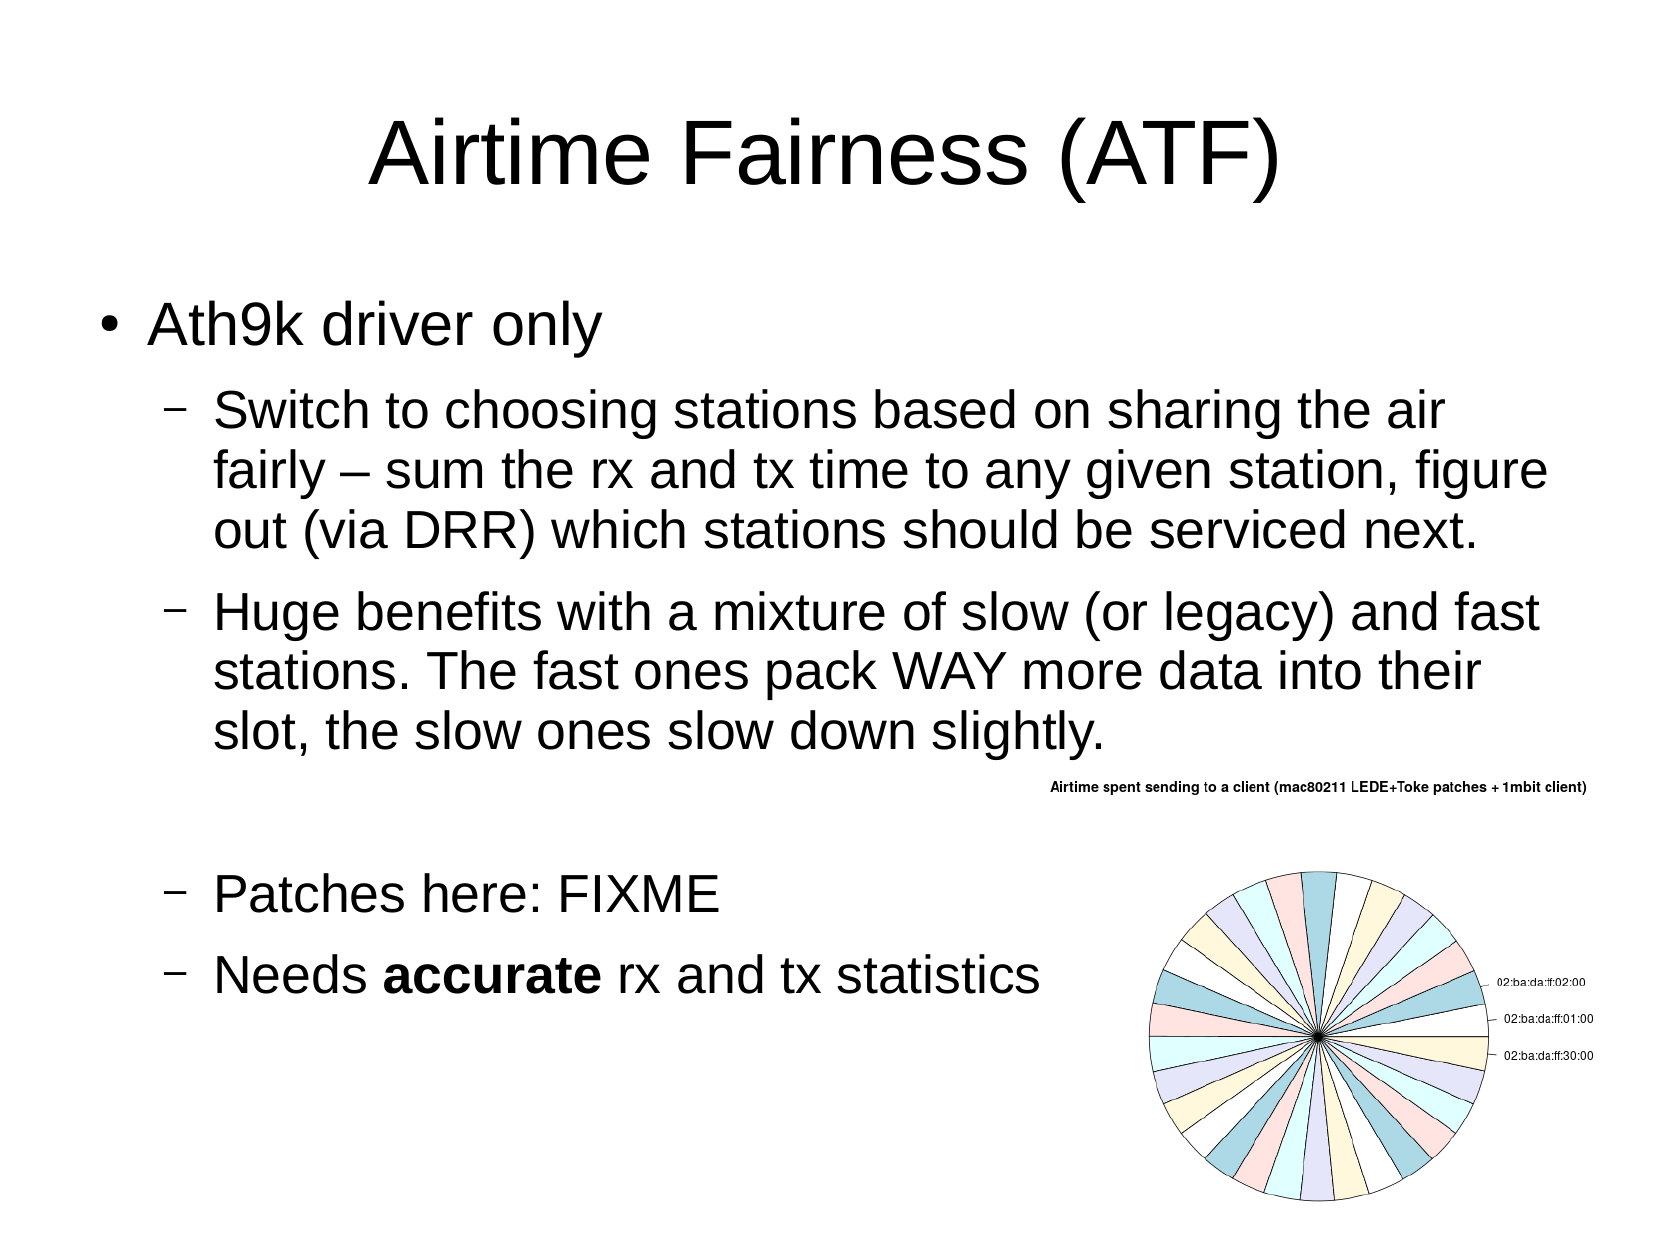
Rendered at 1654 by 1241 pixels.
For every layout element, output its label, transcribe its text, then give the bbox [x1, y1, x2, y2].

title Airtime Fairness (ATF) [82, 49, 1571, 257]
picture [912, 758, 1654, 1241]
list Ath9k driver only Switch to choosing stations based on sharing the air fairly – sum the rx and tx time to any given station, figure out (via DRR) which stations should be serviced next. Huge benefits with a mixture of slow (or legacy) and fast stations. The fast ones pack WAY more data into their slot, the slow ones slow down slightly. Patches here: FIXME Needs accurate rx and tx statistics [82, 290, 1571, 1010]
